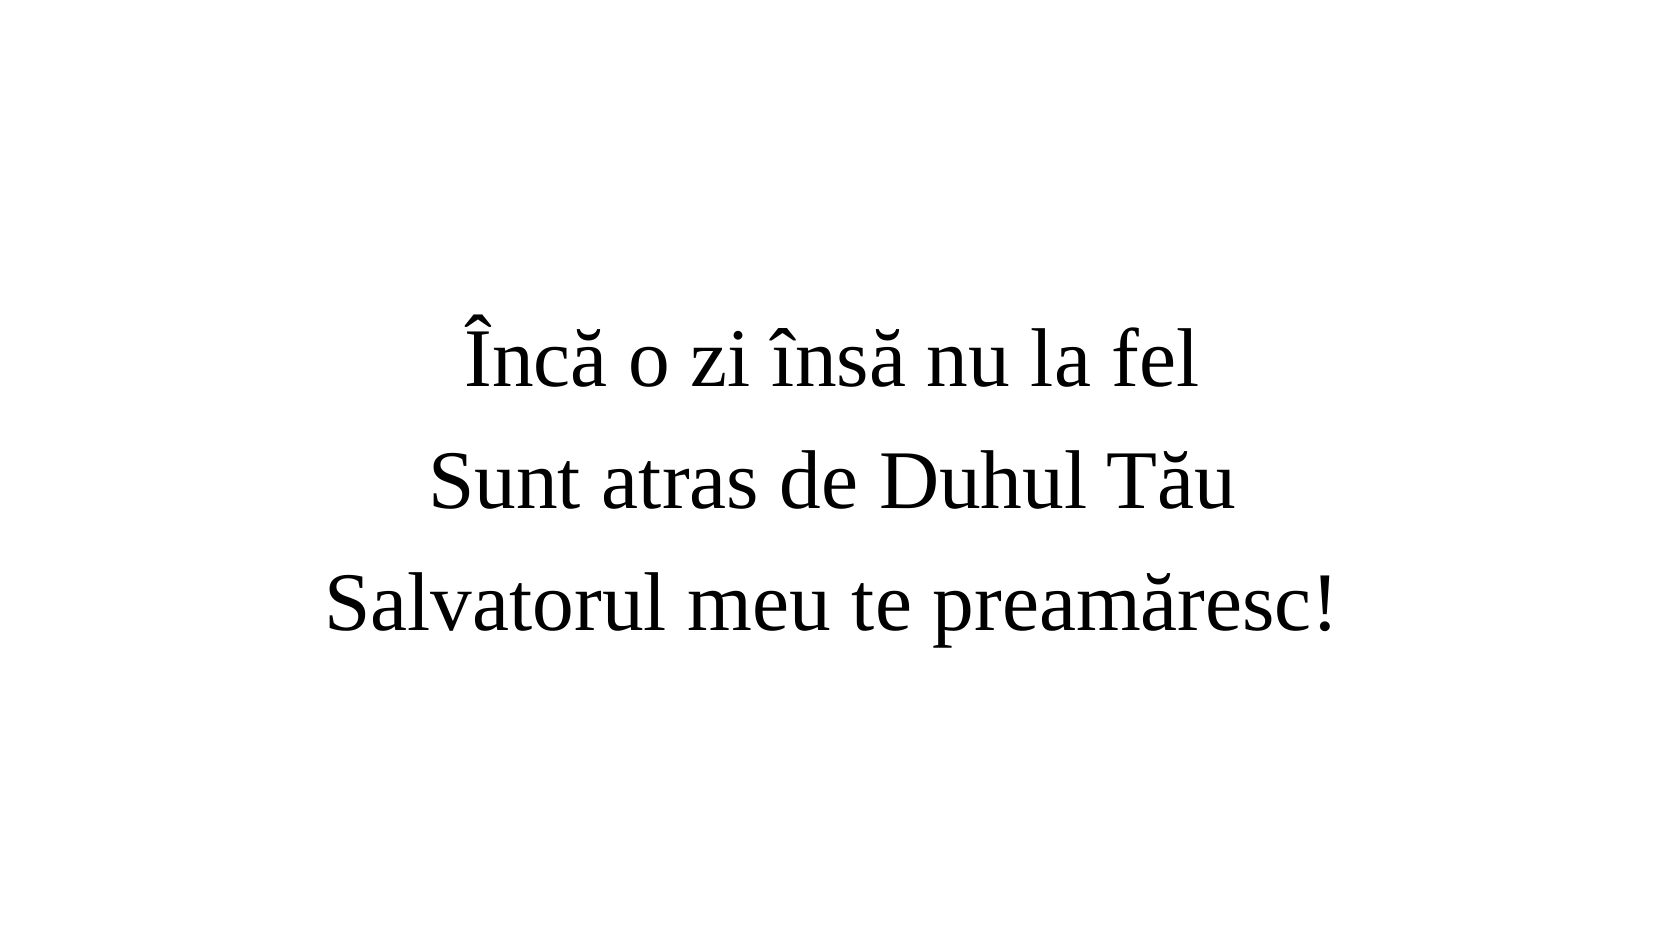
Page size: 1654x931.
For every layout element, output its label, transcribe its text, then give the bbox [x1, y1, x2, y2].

subtitle Încă o zi însă nu la fel Sunt atras de Duhul Tău Salvatorul meu te preamăresc! [94, 300, 1571, 650]
